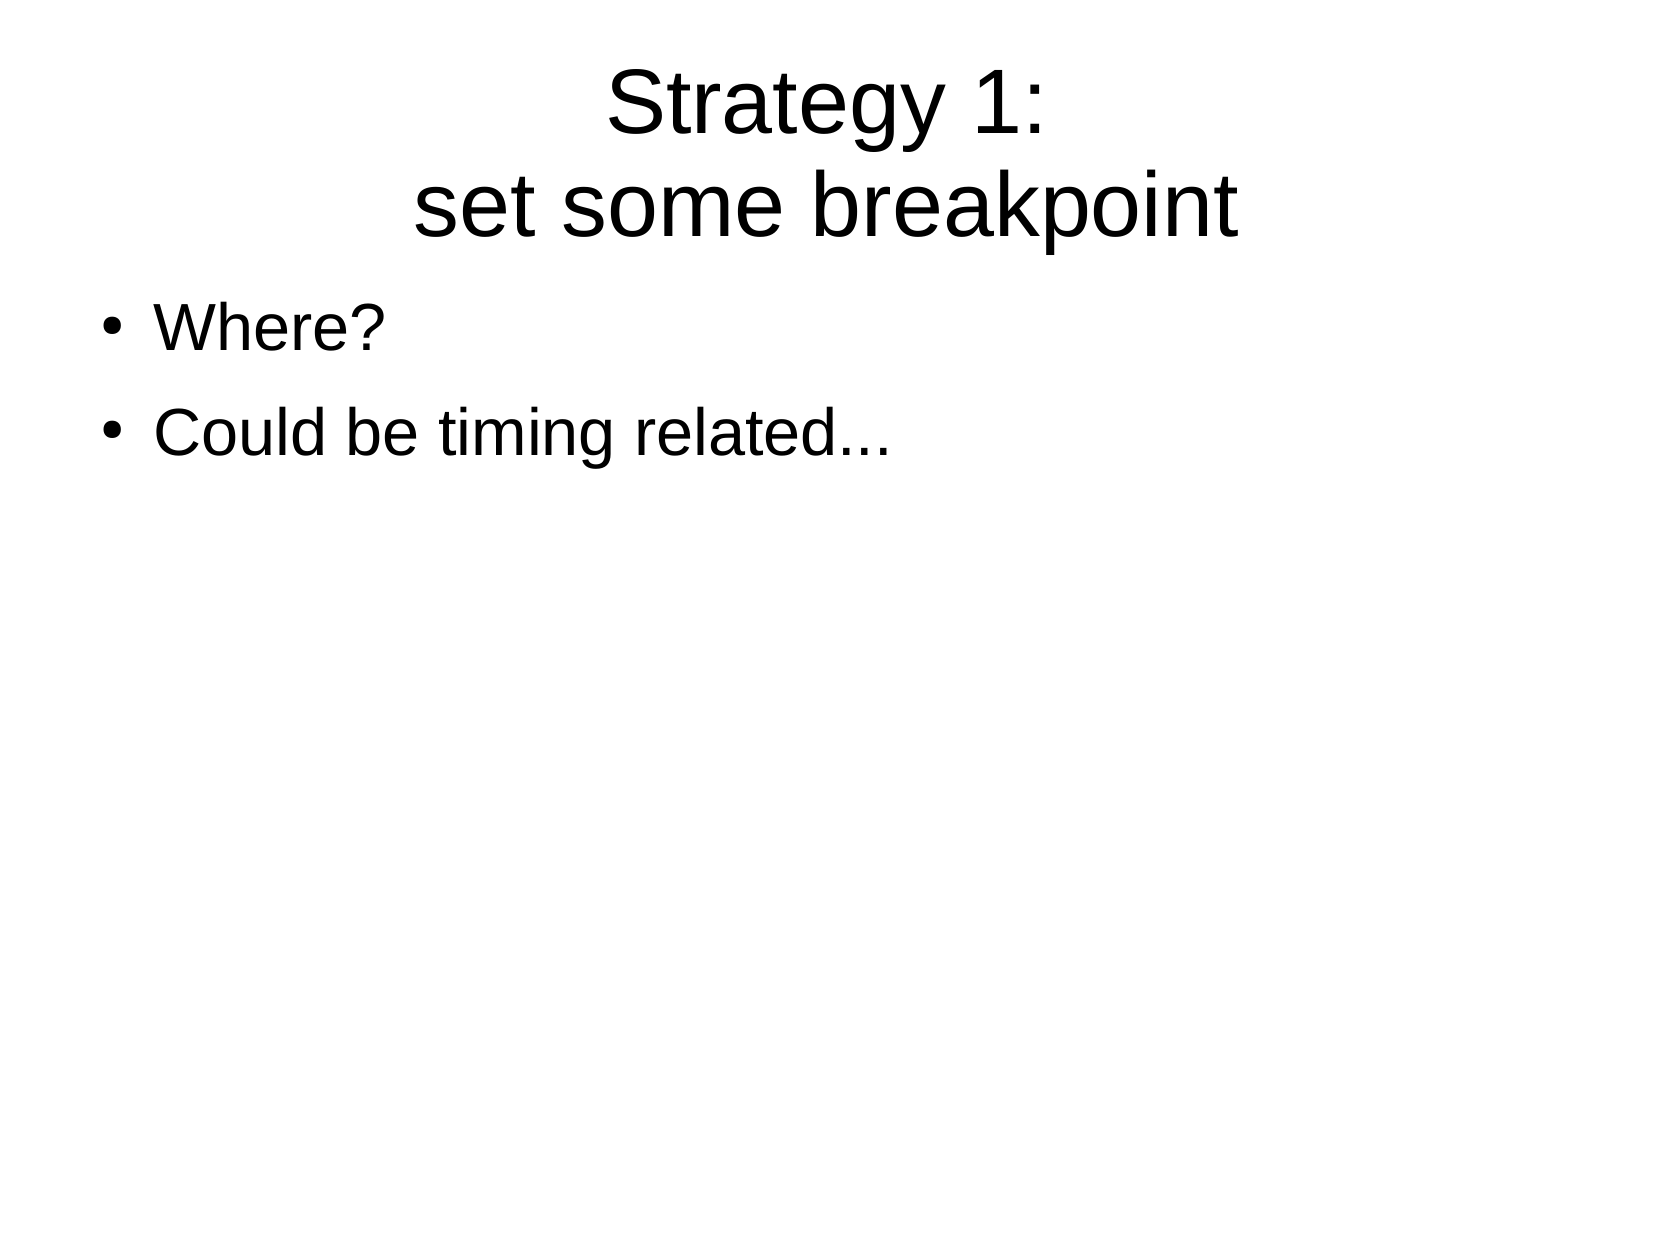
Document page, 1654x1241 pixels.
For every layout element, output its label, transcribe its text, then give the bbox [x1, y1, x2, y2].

list Where? Could be timing related... [82, 290, 1571, 1094]
title Strategy 1: set some breakpoint [82, 49, 1571, 257]
